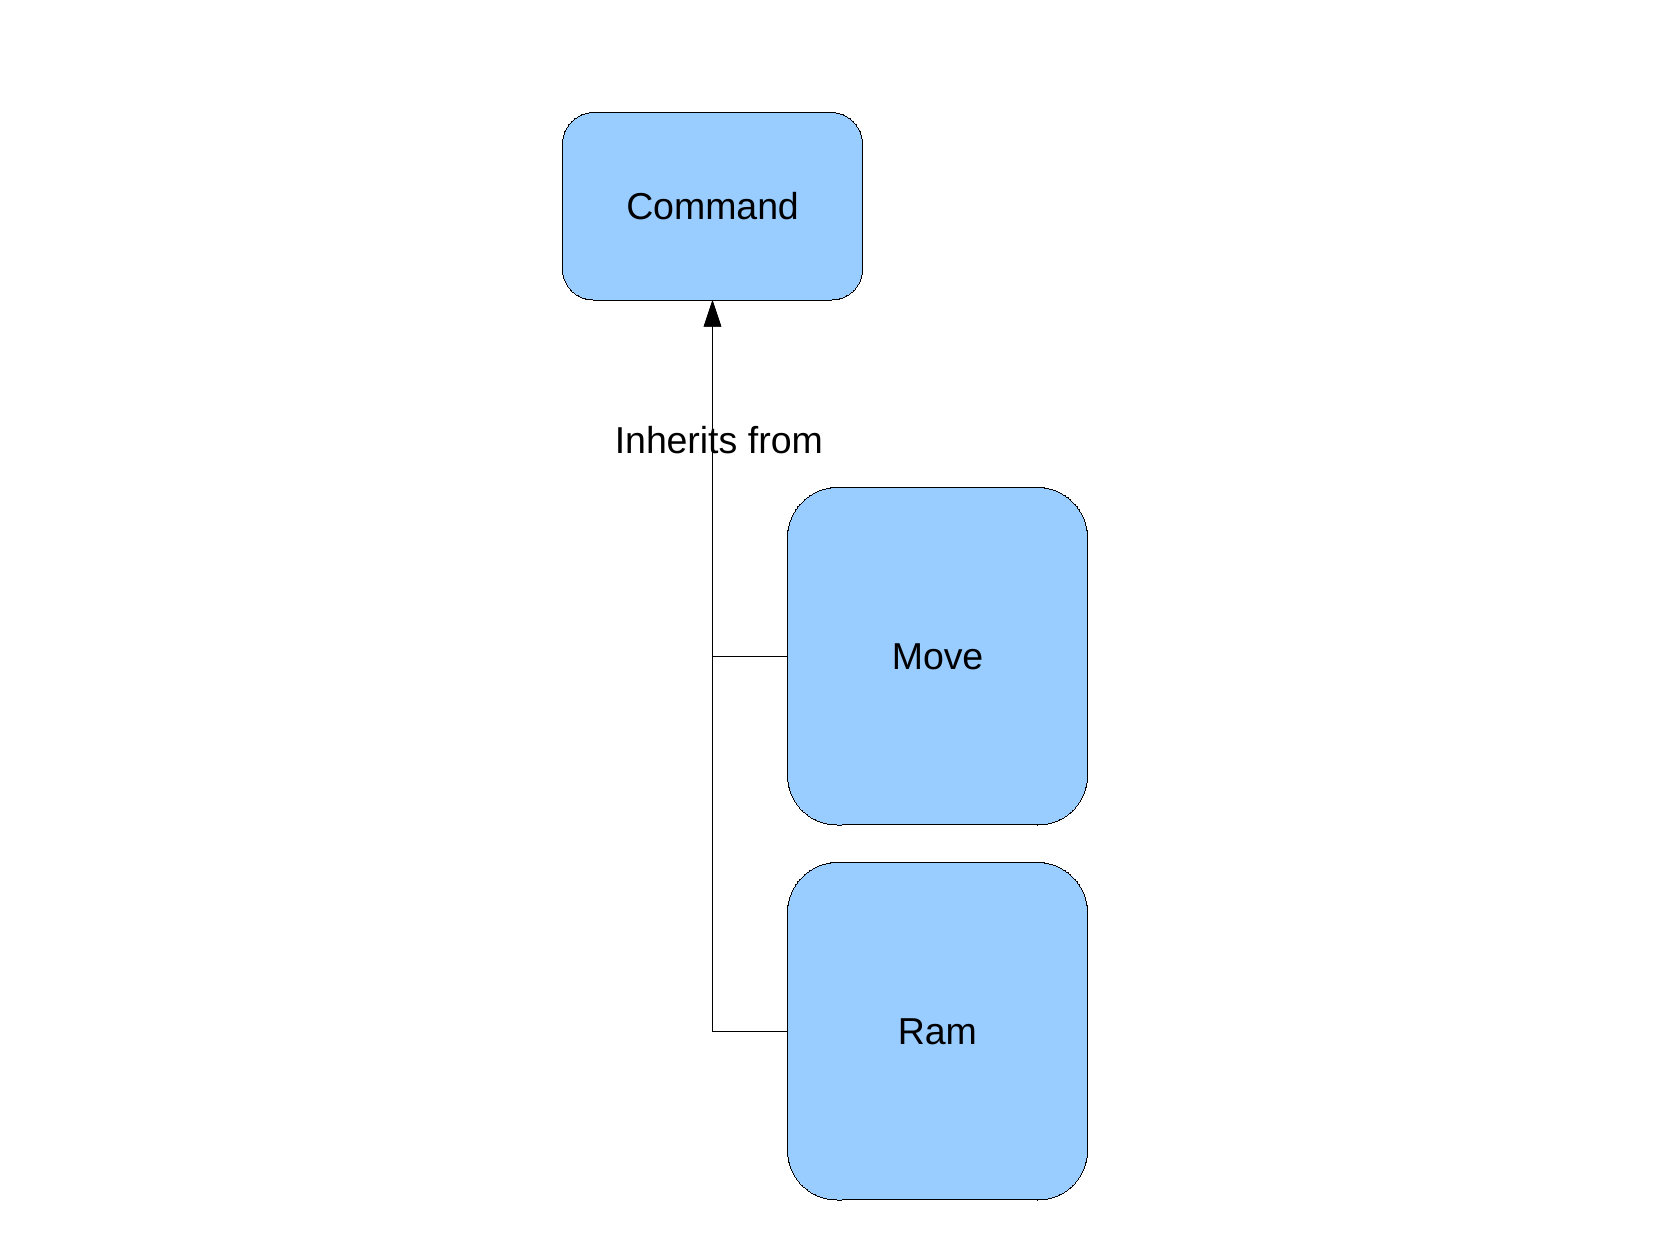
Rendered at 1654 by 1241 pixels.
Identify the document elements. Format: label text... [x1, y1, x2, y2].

text_box Command [562, 112, 863, 301]
text_box Inherits from [600, 412, 863, 470]
text_box Ram [787, 862, 1088, 1201]
text_box Move [787, 487, 1088, 826]
